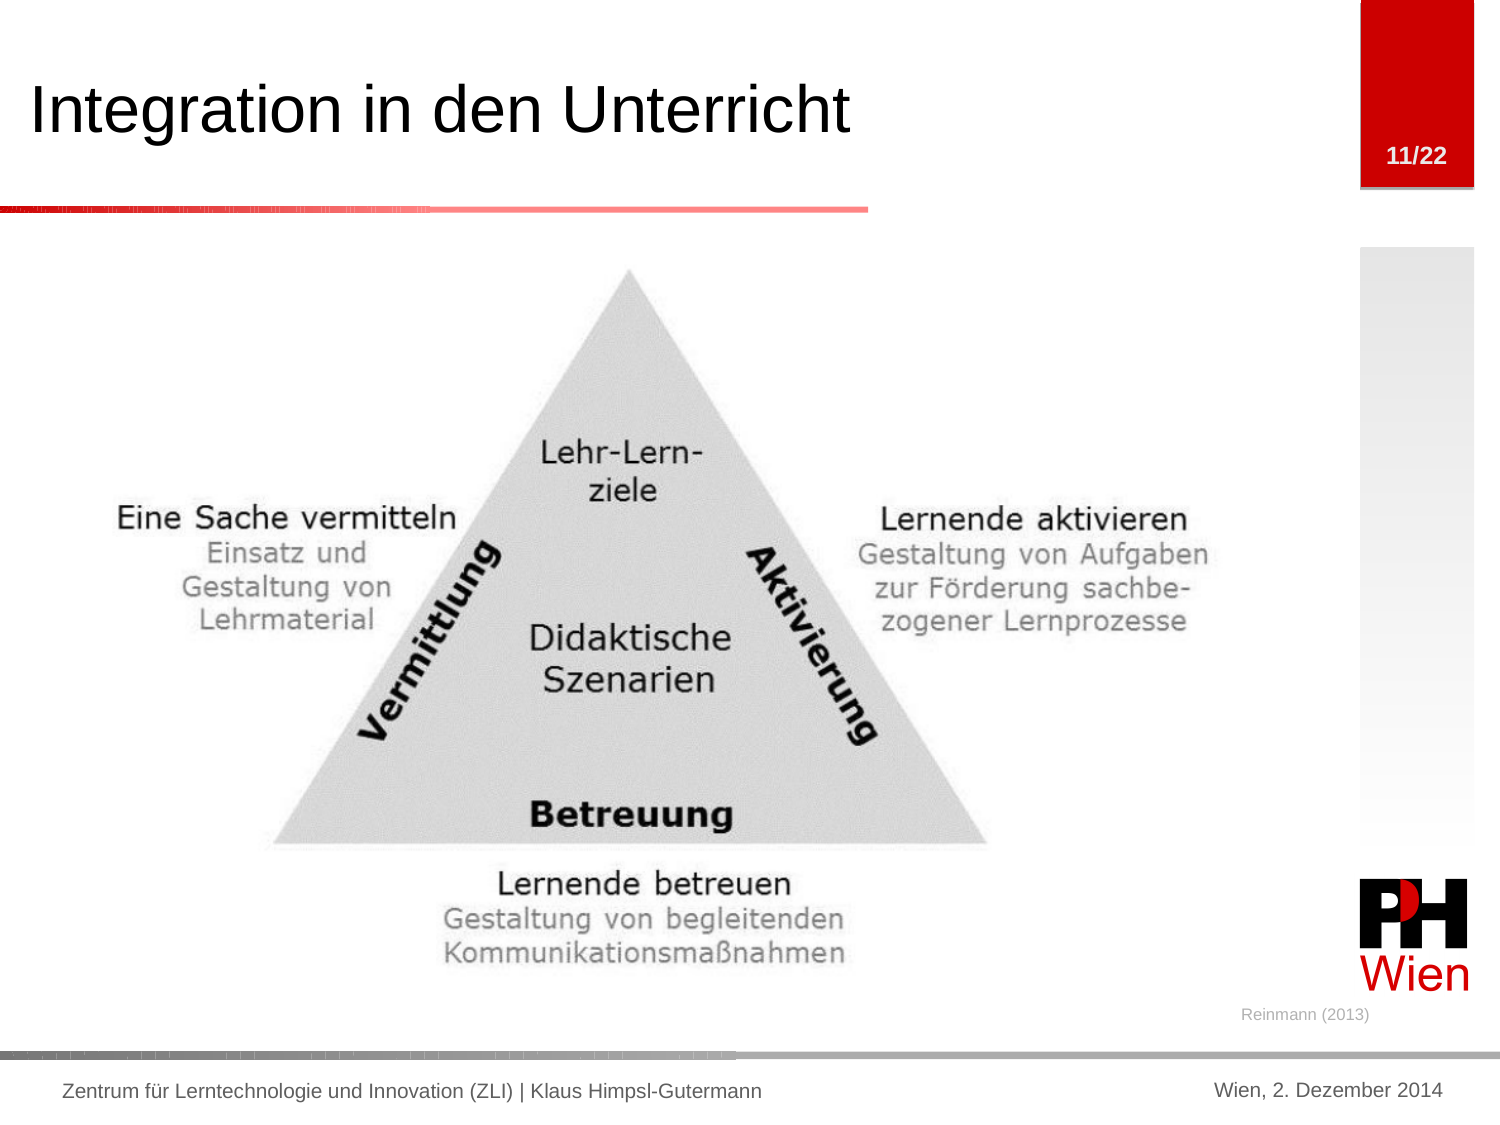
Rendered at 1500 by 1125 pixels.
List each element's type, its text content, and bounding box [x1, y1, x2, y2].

text_box Reinmann (2013) [1226, 998, 1459, 1087]
picture [68, 238, 1250, 1007]
title Integration in den Unterricht [29, 69, 1282, 149]
picture [1354, 873, 1474, 997]
